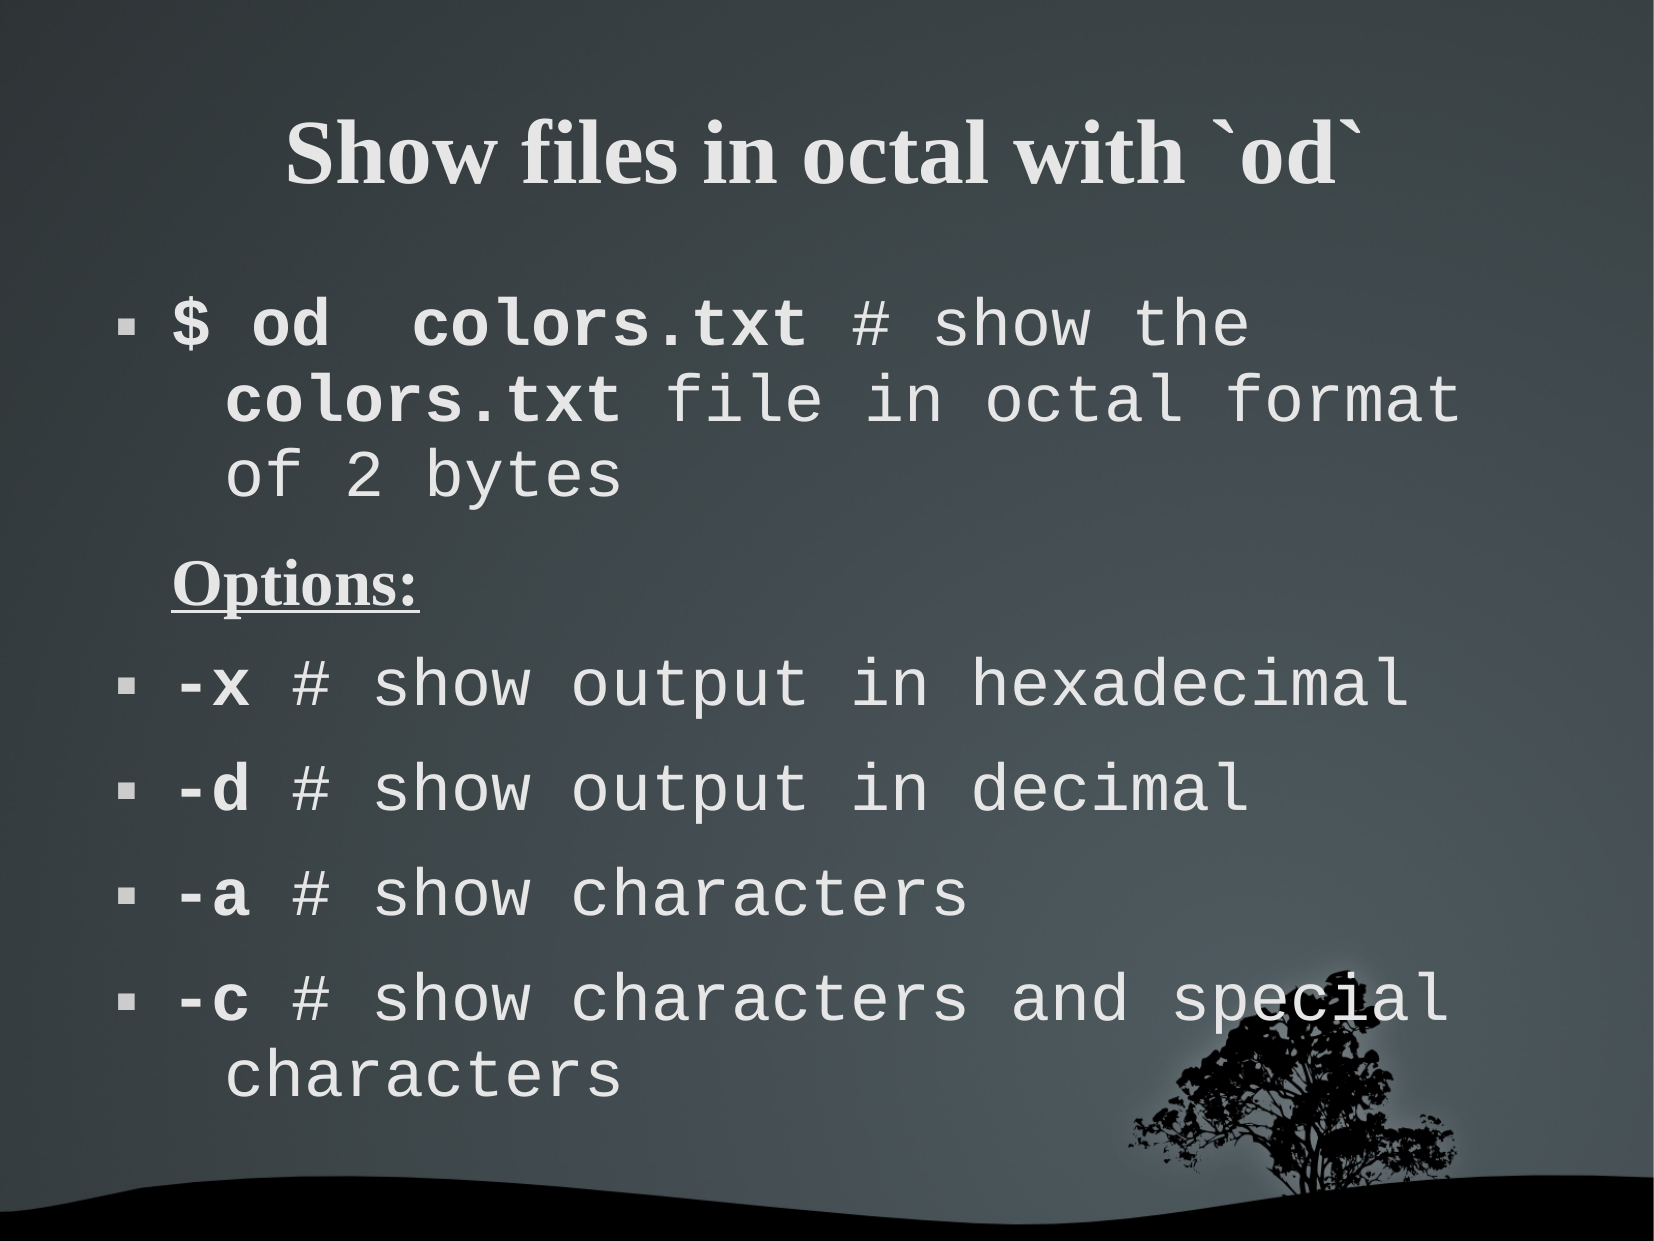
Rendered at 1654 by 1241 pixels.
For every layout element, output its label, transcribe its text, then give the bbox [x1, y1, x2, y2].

title Show files in octal with `od` [82, 33, 1571, 273]
picture [0, 0, 1654, 1241]
list $ od colors.txt # show the colors.txt file in octal format of 2 bytes Options: -x # show output in hexadecimal -d # show output in decimal -a # show characters -c # show characters and special characters [82, 290, 1571, 1140]
